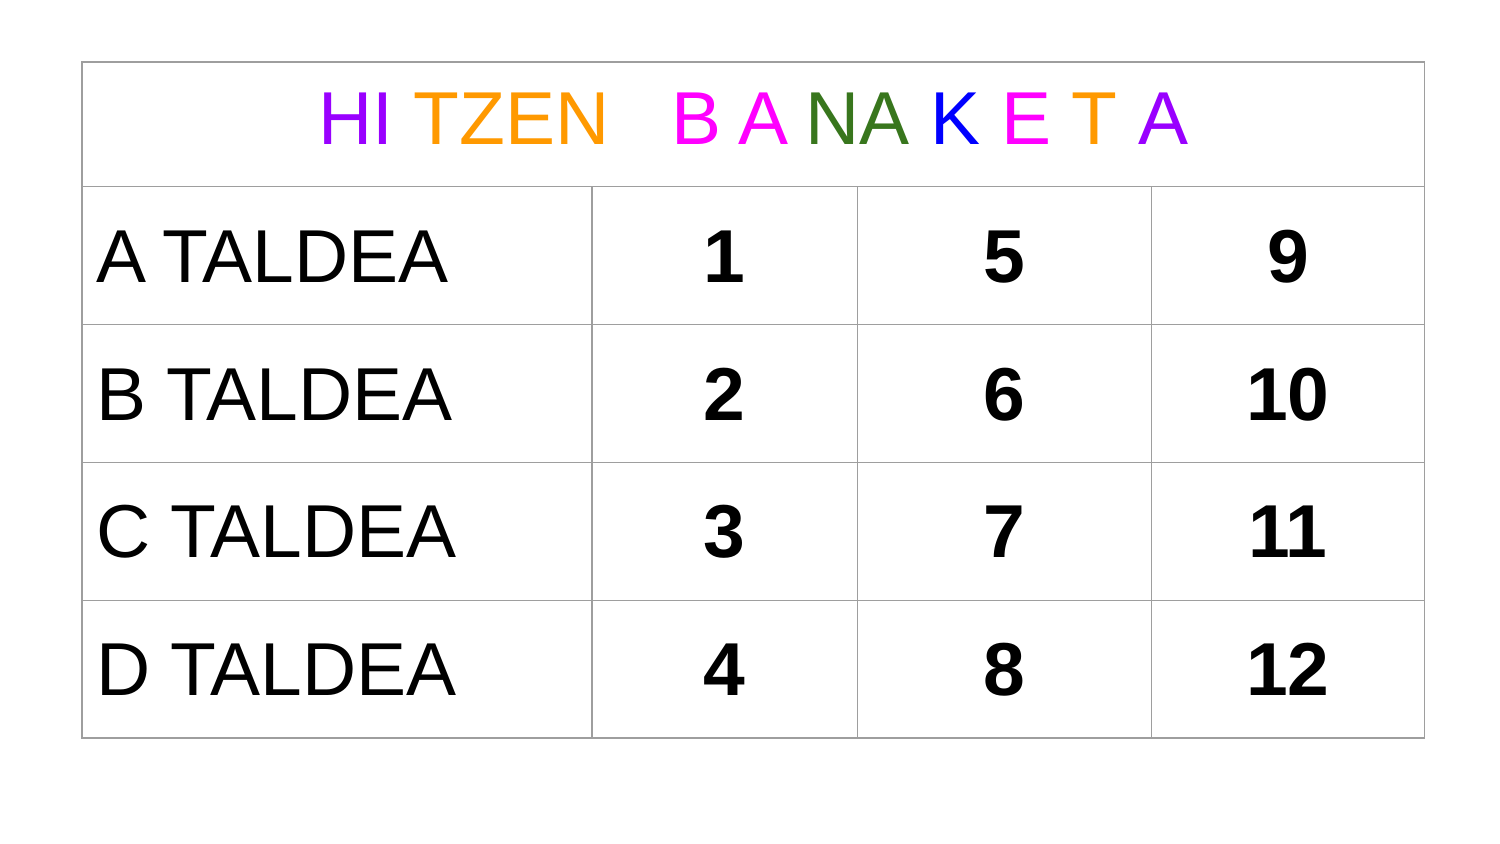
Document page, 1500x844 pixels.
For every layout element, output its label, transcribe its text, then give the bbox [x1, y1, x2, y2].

table_cell B TALDEA [83, 325, 591, 462]
table_cell 6 [858, 325, 1151, 462]
table_cell C TALDEA [83, 463, 591, 600]
table_cell D TALDEA [83, 601, 591, 737]
table_cell 9 [1152, 187, 1424, 324]
table_cell 3 [593, 463, 857, 600]
table_header HI TZEN B A NA K E T A [83, 63, 1424, 186]
table_cell 2 [593, 325, 857, 462]
table_cell 12 [1152, 601, 1424, 737]
table_cell 7 [858, 463, 1151, 600]
table_cell A TALDEA [83, 187, 591, 324]
table_cell 4 [593, 601, 857, 737]
table_cell 8 [858, 601, 1151, 737]
table_cell 10 [1152, 325, 1424, 462]
table_cell 11 [1152, 463, 1424, 600]
table_cell 5 [858, 187, 1151, 324]
table_cell 1 [593, 187, 857, 324]
